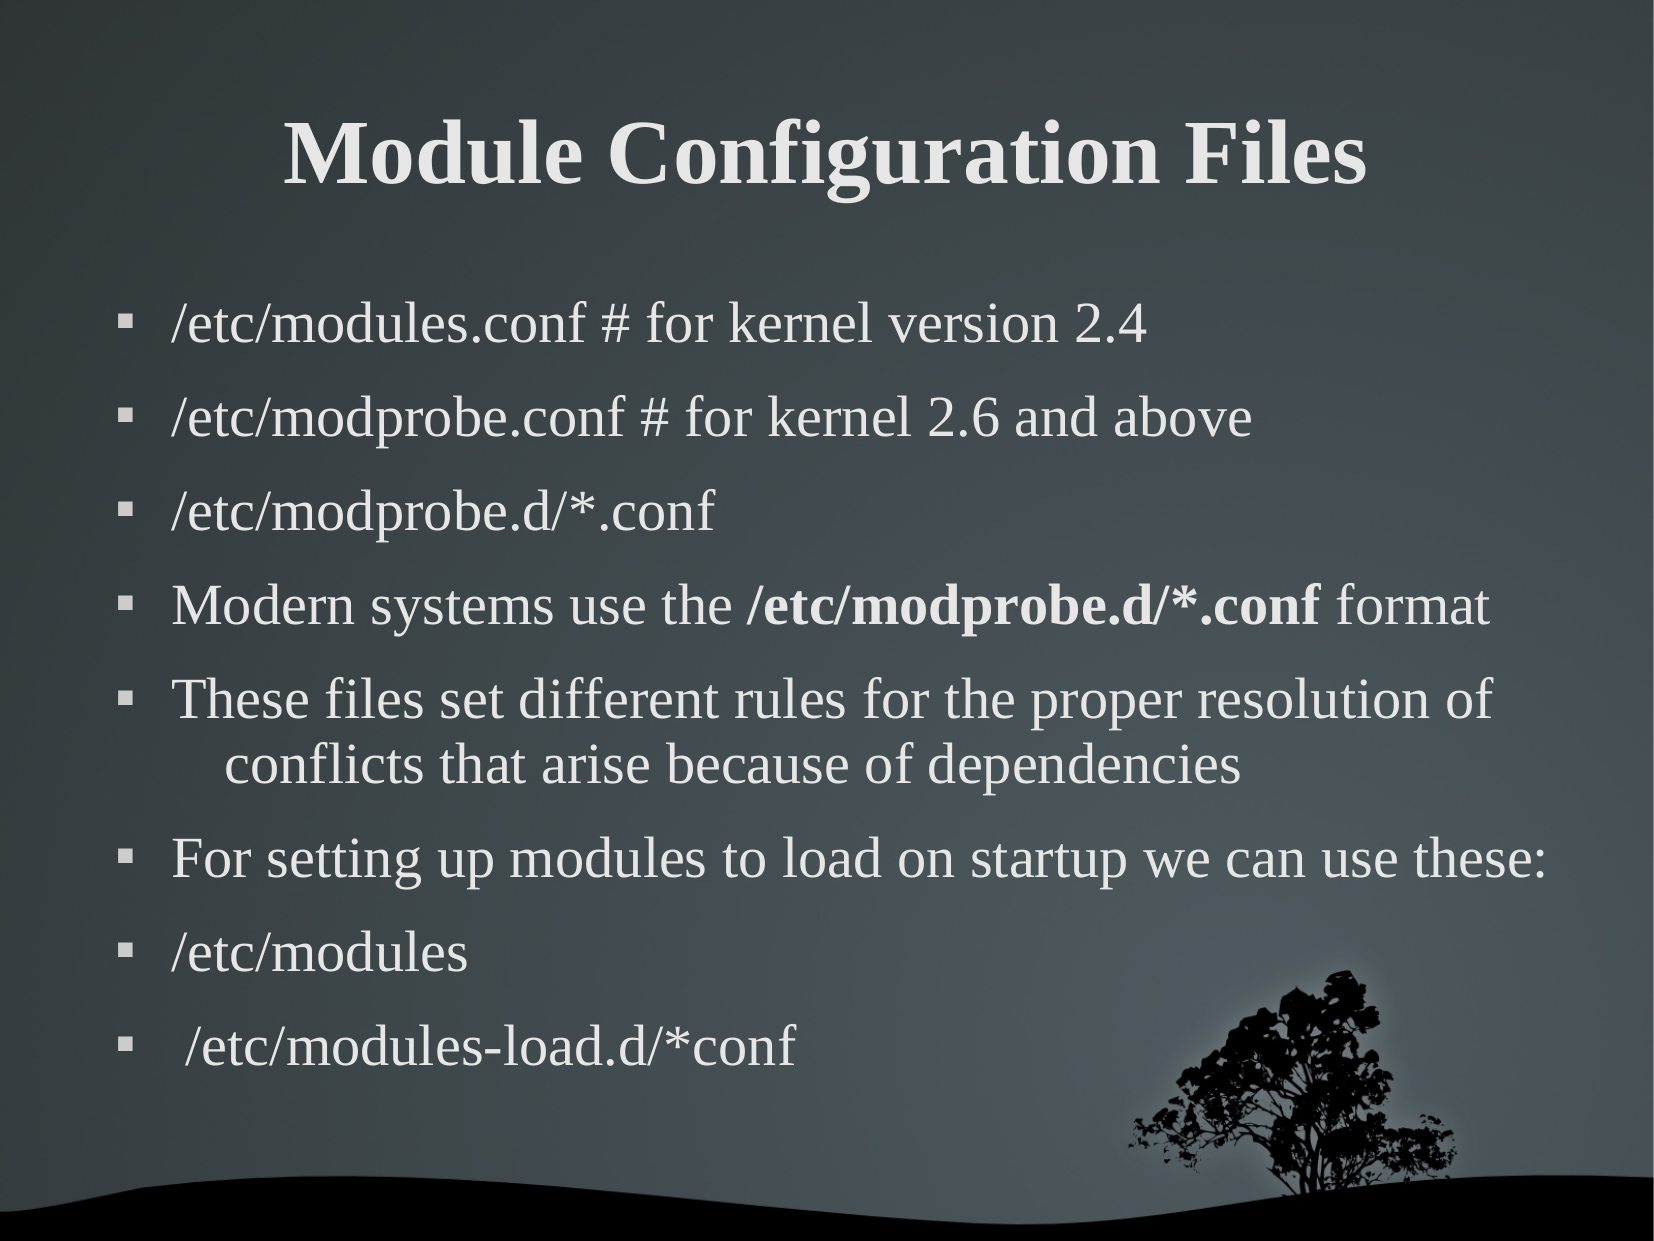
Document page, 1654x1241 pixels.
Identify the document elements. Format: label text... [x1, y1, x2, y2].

list /etc/modules.conf # for kernel version 2.4 /etc/modprobe.conf # for kernel 2.6 and above /etc/modprobe.d/*.conf Modern systems use the /etc/modprobe.d/*.conf format These files set different rules for the proper resolution of conflicts that arise because of dependencies For setting up modules to load on startup we can use these: /etc/modules /etc/modules-load.d/*conf [82, 290, 1571, 1109]
picture [0, 0, 1654, 1241]
title Module Configuration Files [82, 49, 1571, 257]
